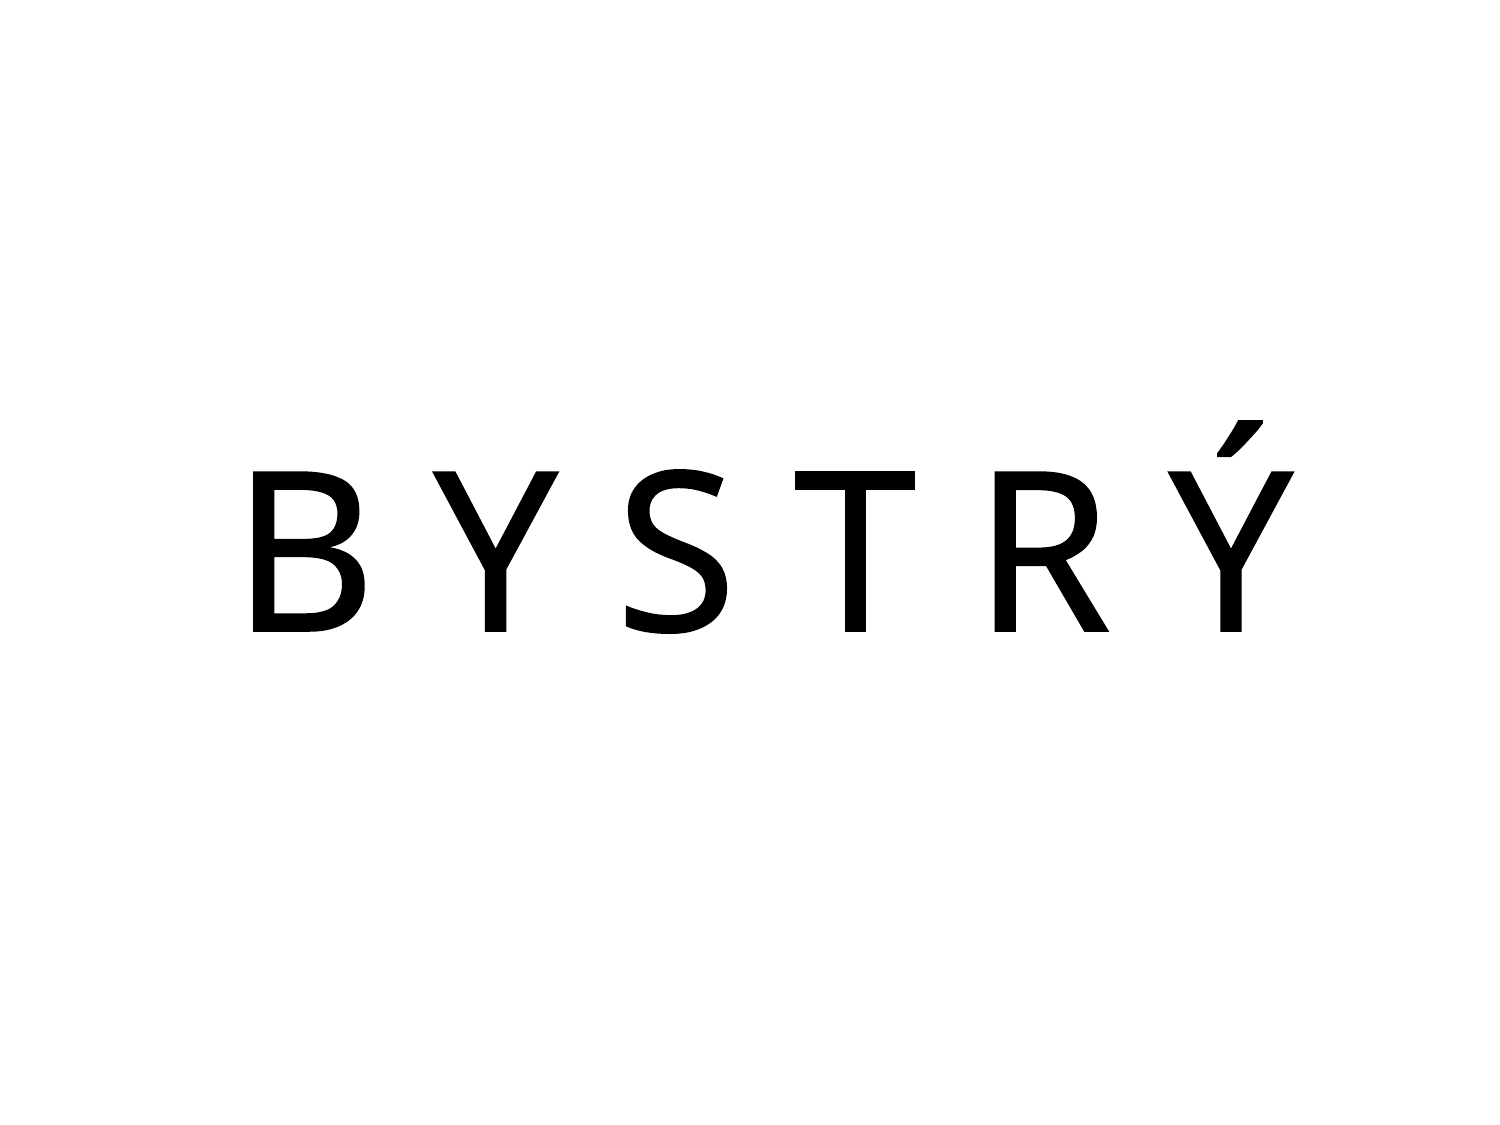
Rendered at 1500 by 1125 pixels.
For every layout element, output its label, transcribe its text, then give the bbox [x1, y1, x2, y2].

text_box B Y S T R Ý [796, 472, 915, 632]
text_box B Y S T R Ý [1168, 472, 1294, 632]
text_box B Y S T R Ý [626, 469, 727, 634]
text_box B Y S T R Ý [1217, 420, 1263, 457]
text_box B Y S T R Ý [433, 472, 559, 632]
text_box B Y S T R Ý [253, 472, 364, 632]
text_box B Y S T R Ý [995, 472, 1108, 632]
